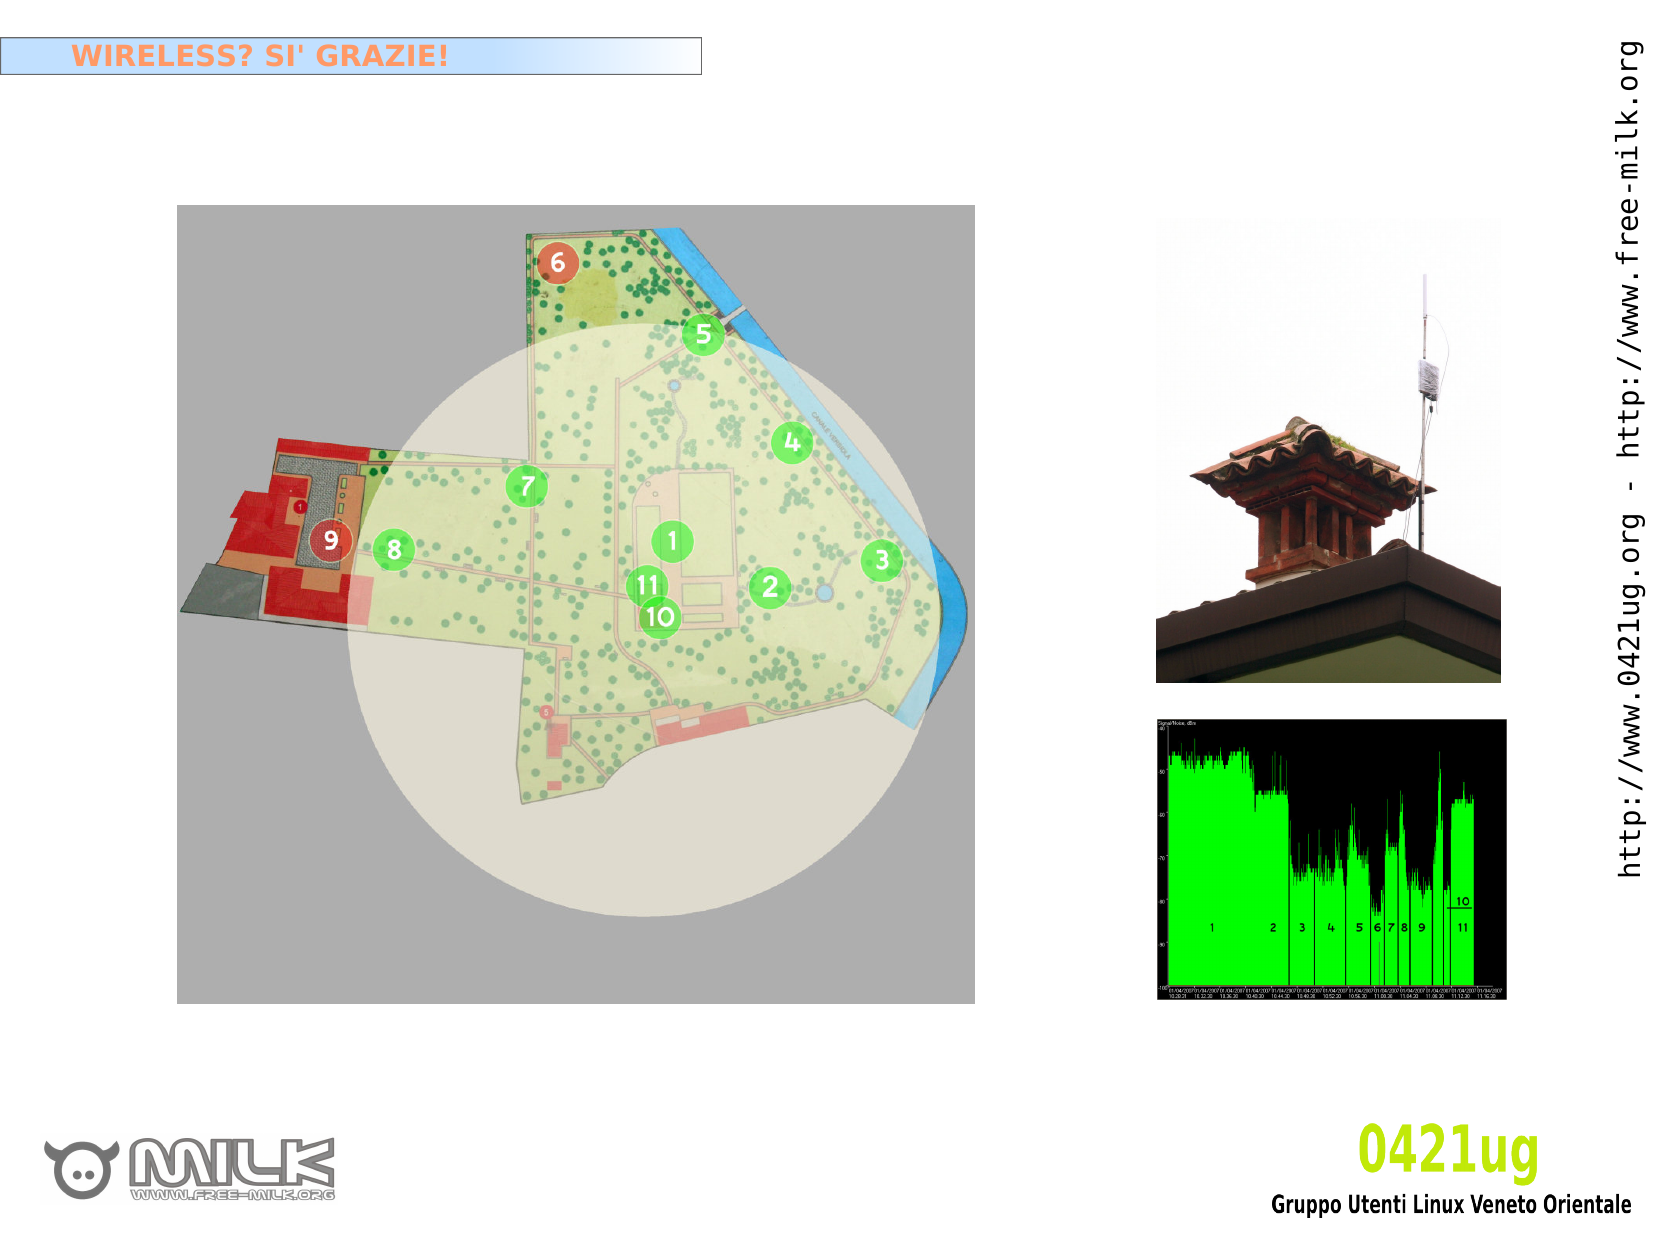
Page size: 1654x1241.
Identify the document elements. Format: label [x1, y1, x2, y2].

picture [40, 1133, 338, 1205]
picture [1272, 1123, 1631, 1218]
picture [1156, 218, 1501, 683]
picture [177, 205, 975, 1004]
picture [1157, 719, 1507, 1000]
